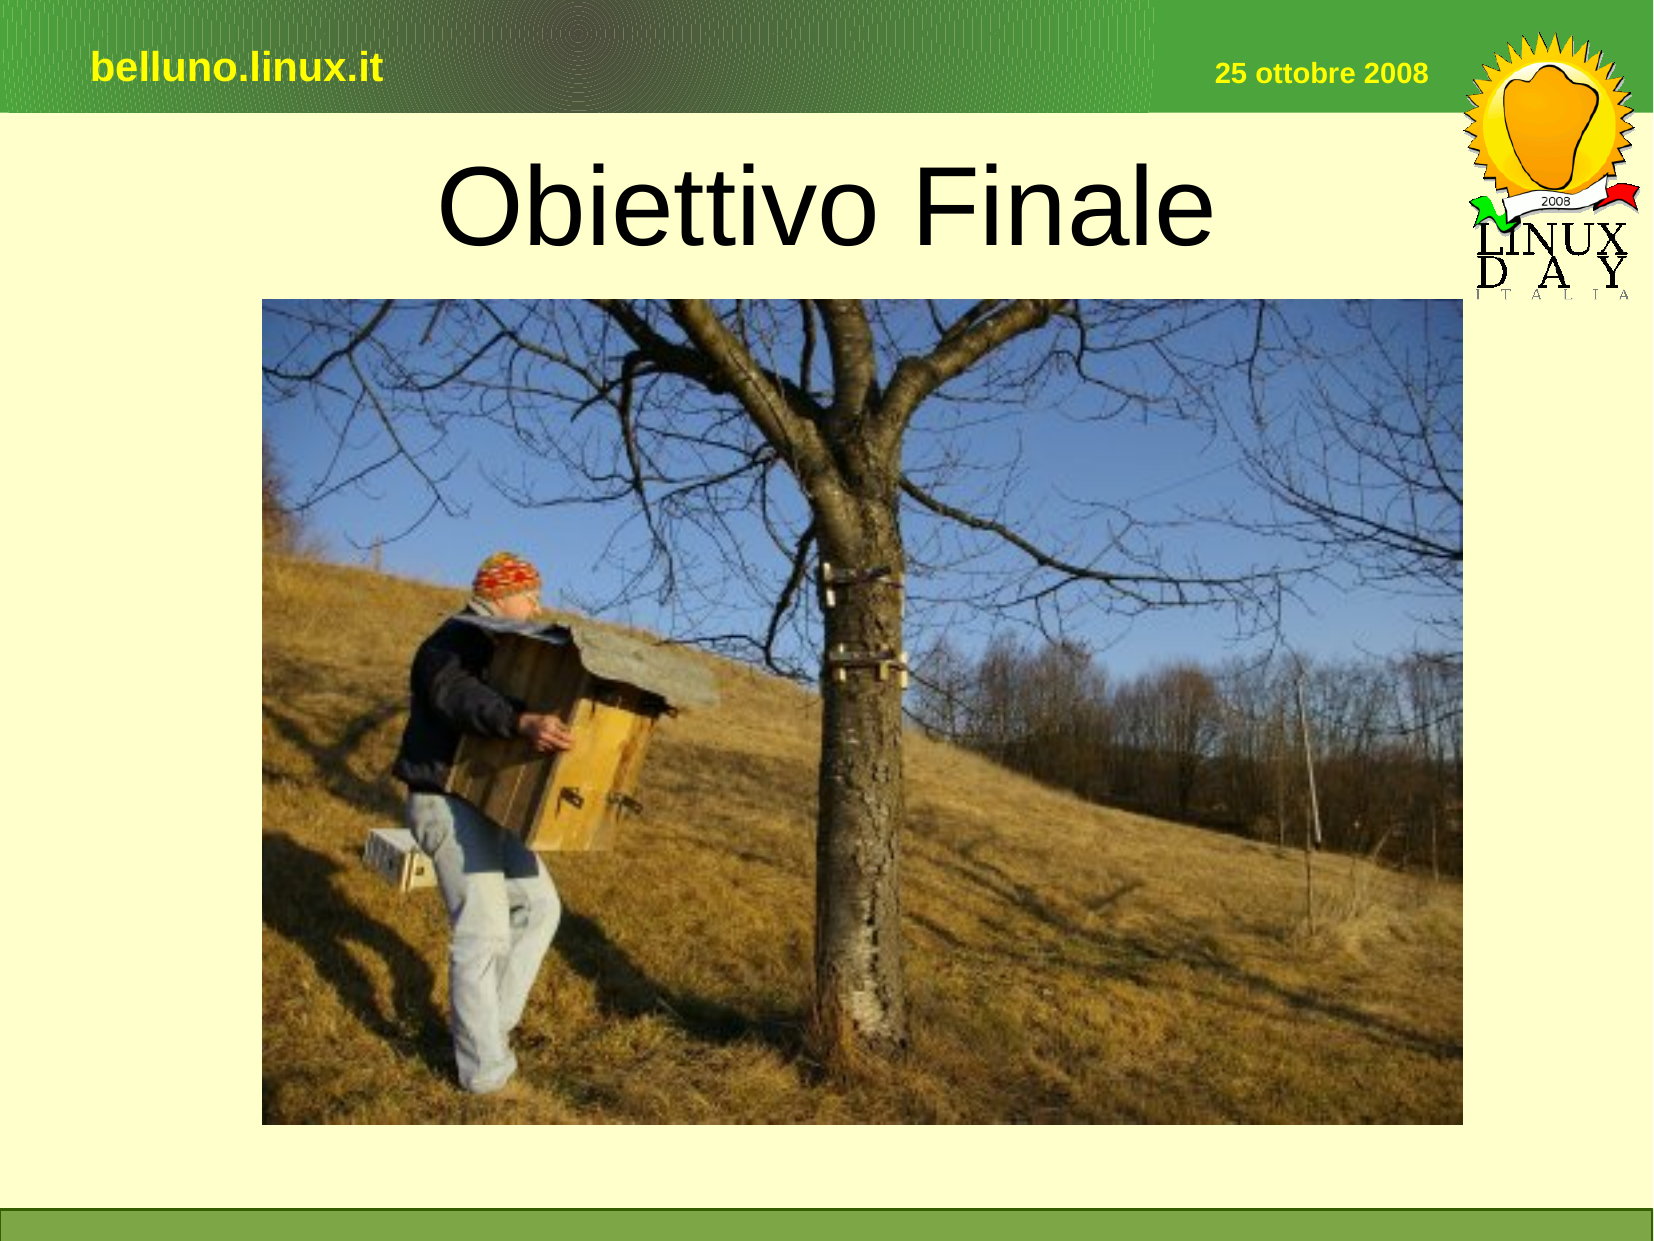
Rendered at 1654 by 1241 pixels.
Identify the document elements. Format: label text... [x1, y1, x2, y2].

title Obiettivo Finale [121, 110, 1533, 303]
picture [1462, 29, 1641, 300]
picture [262, 299, 1463, 1126]
